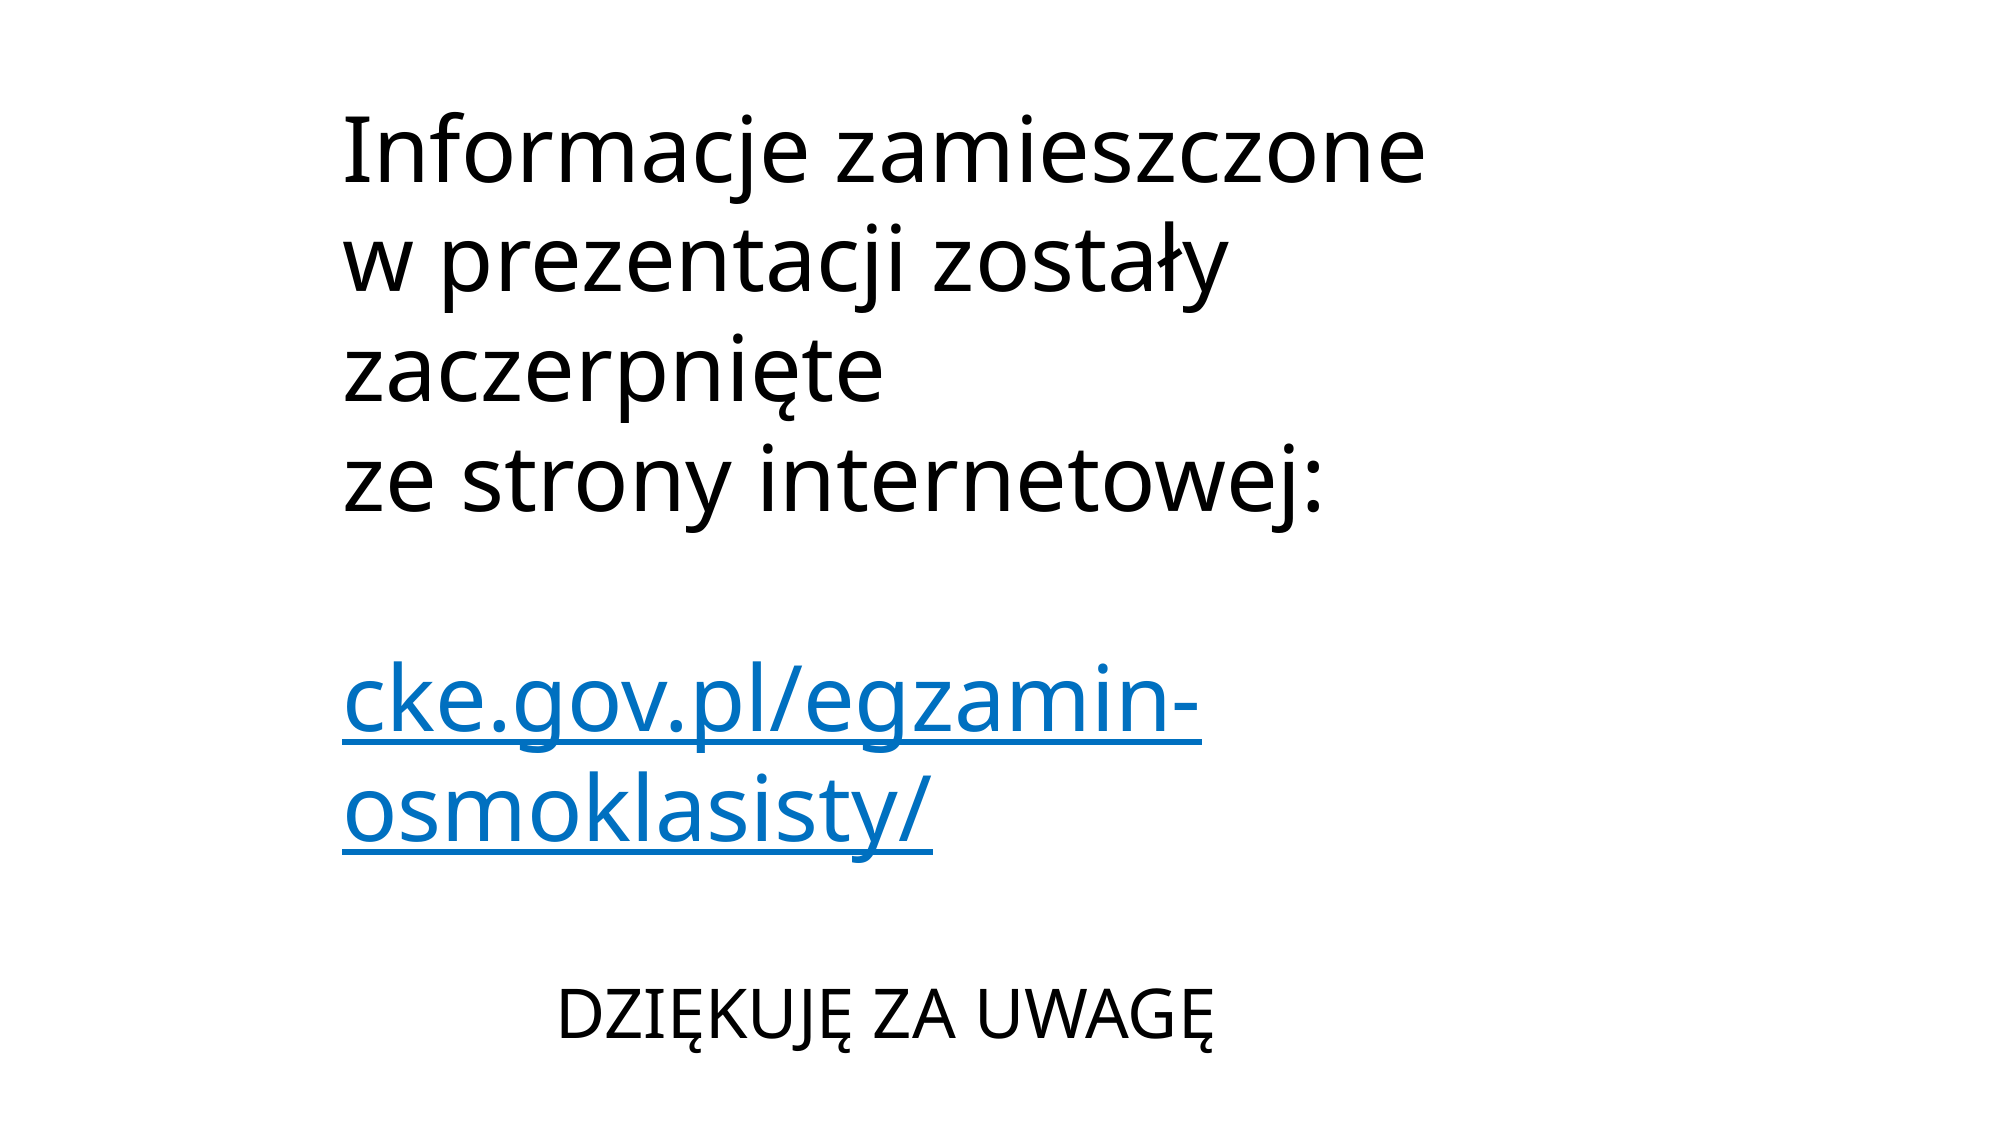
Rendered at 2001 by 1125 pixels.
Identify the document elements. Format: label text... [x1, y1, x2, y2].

text_box Informacje zamieszczone w prezentacji zostały zaczerpnięte ze strony internetowej: cke.gov.pl/egzamin-osmoklasisty/ DZIĘKUJĘ ZA UWAGĘ Piekarska Dorota [327, 82, 1741, 1043]
